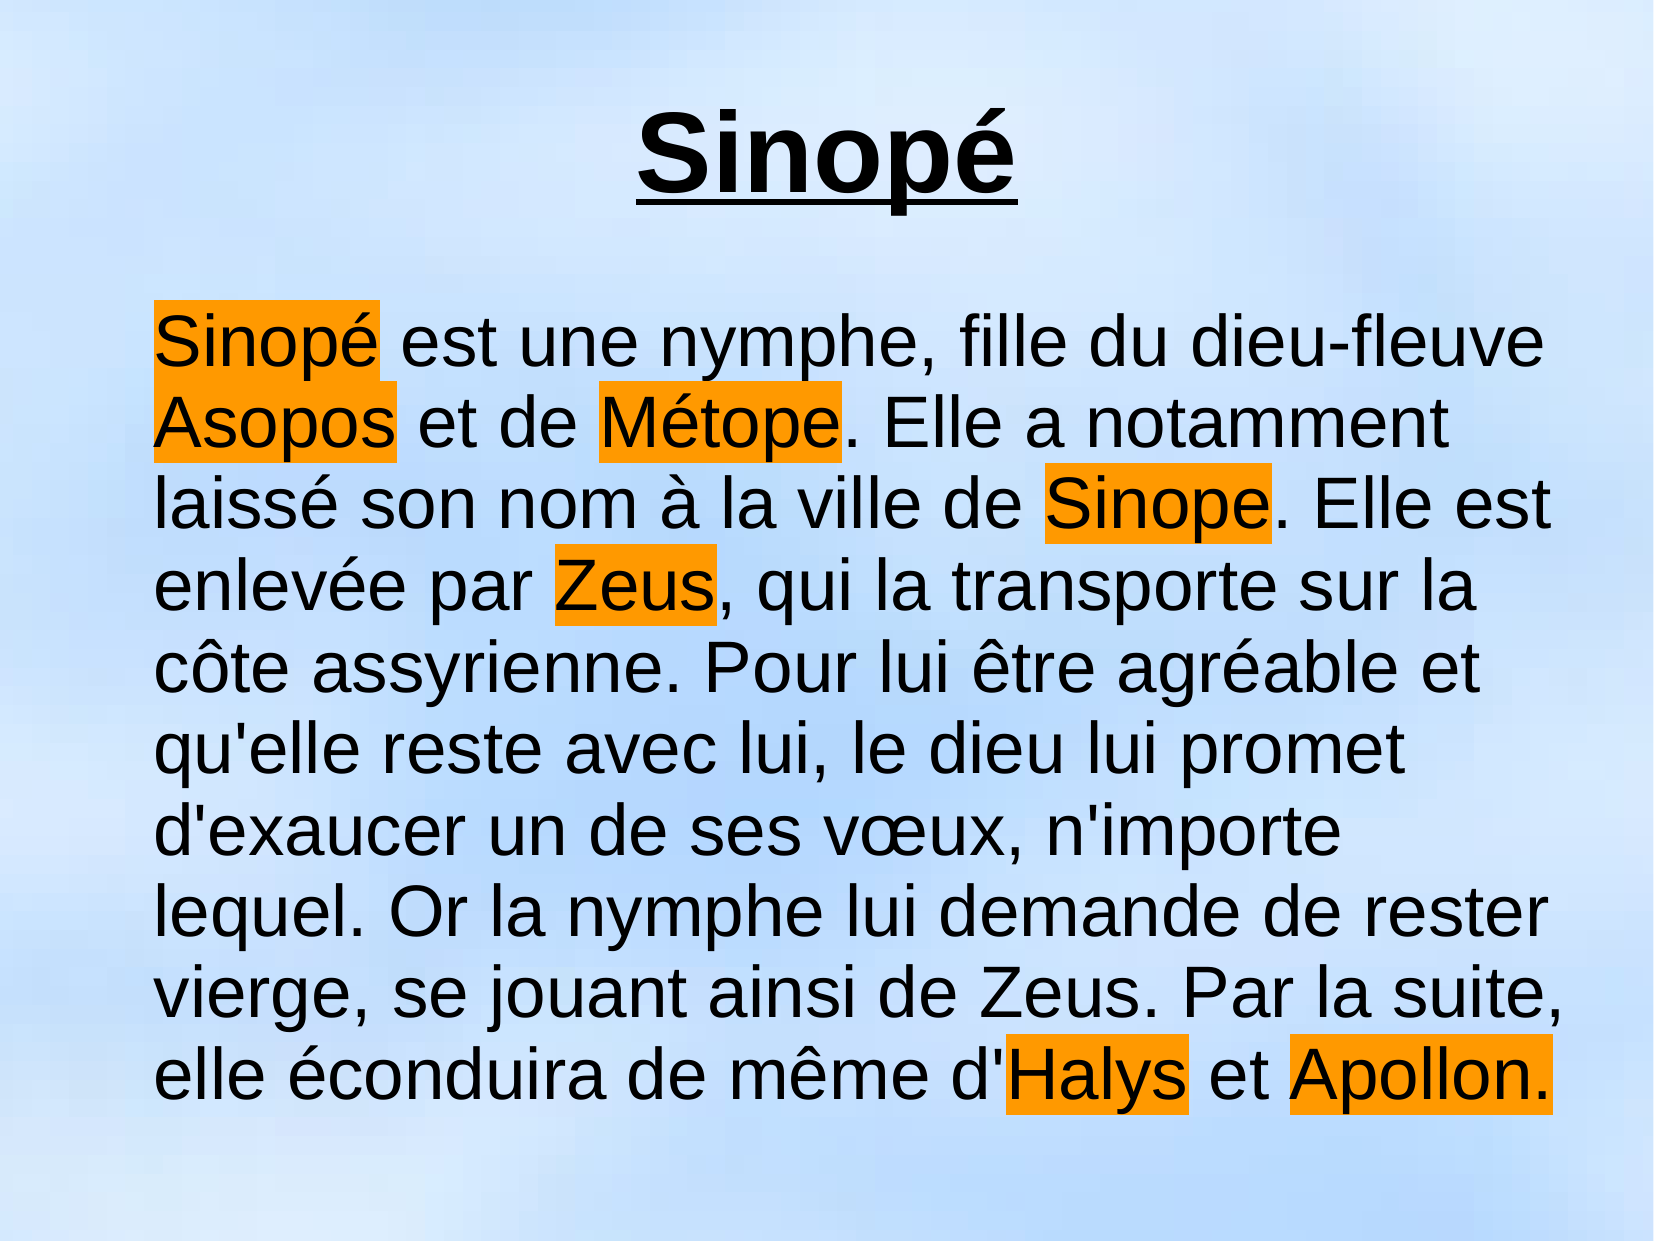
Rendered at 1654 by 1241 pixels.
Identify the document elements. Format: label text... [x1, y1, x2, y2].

title Sinopé [82, 49, 1571, 188]
picture [0, 0, 1654, 1241]
list Sinopé est une nymphe, fille du dieu-fleuve Asopos et de Métope. Elle a notamment laissé son nom à la ville de Sinope. Elle est enlevée par Zeus, qui la transporte sur la côte assyrienne. Pour lui être agréable et qu'elle reste avec lui, le dieu lui promet d'exaucer un de ses vœux, n'importe lequel. Or la nymphe lui demande de rester vierge, se jouant ainsi de Zeus. Par la suite, elle éconduira de même d'Halys et Apollon. [82, 188, 1571, 1138]
